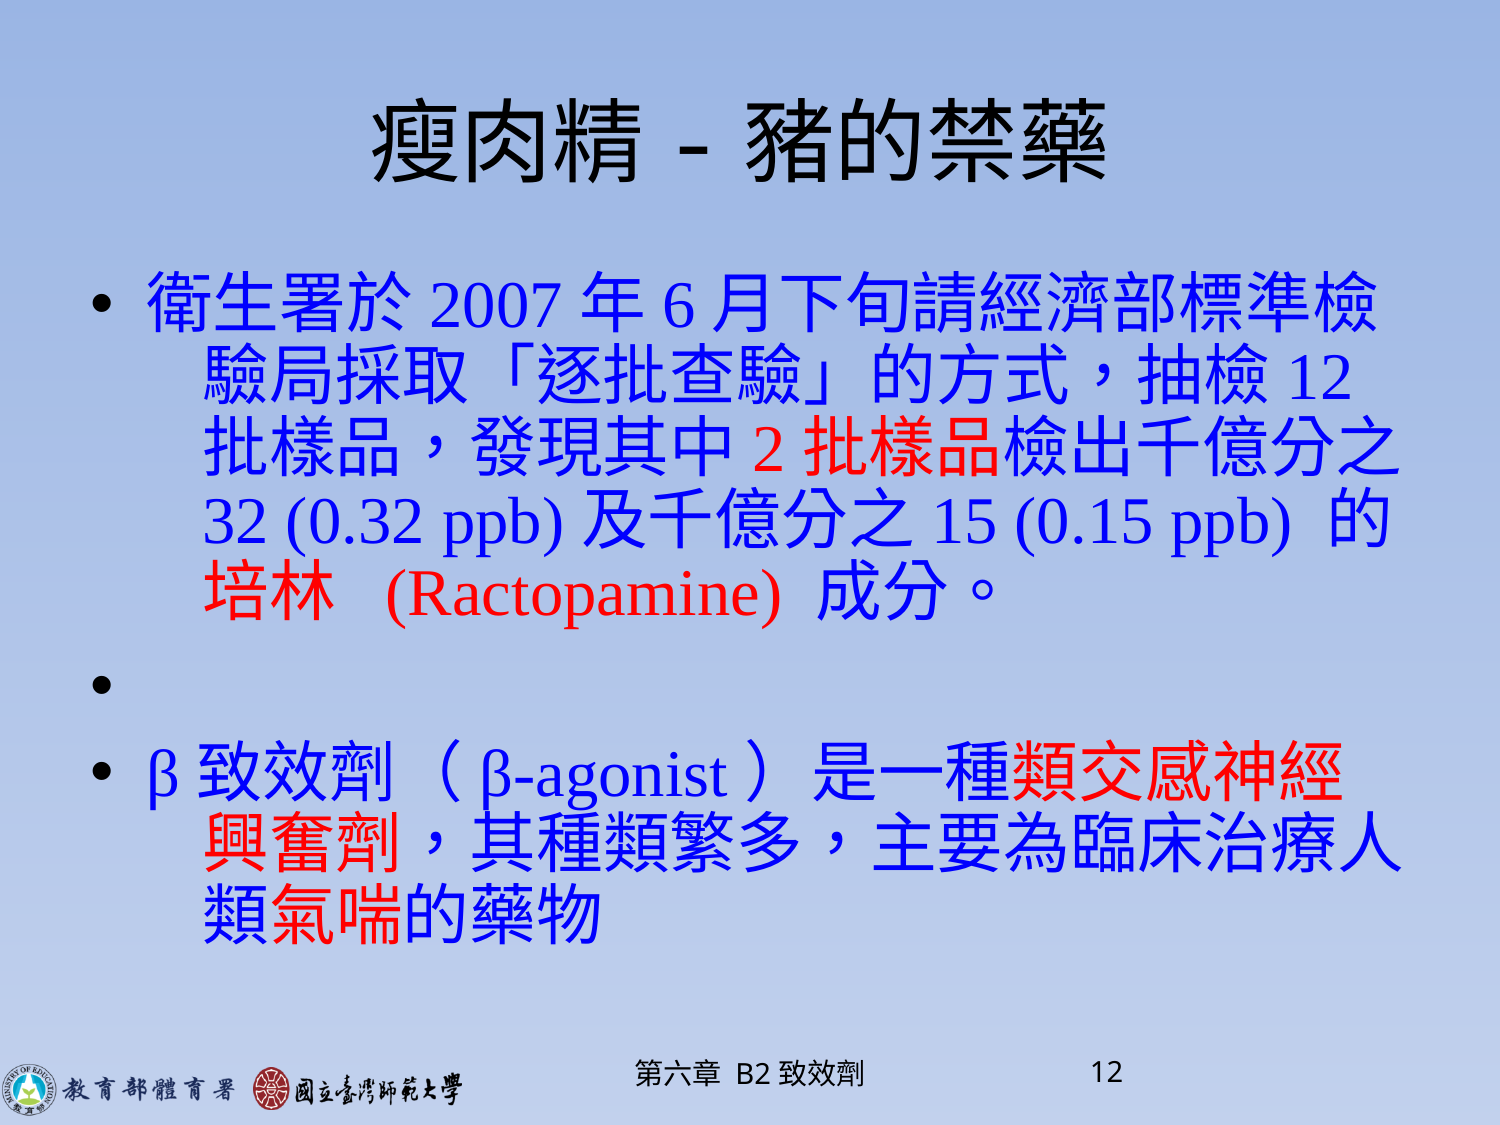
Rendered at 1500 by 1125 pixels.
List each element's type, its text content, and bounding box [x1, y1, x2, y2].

title 瘦肉精-豬的禁藥 [75, 45, 1426, 233]
list 衛生署於2007年6月下旬請經濟部標準檢驗局採取「逐批查驗」的方式，抽檢12批樣品，發現其中2批樣品檢出千億分之32 (0.32 ppb)及千億分之15 (0.15 ppb) 的培林 (Ractopamine) 成分。 β致效劑（β-agonist）是一種類交感神經興奮劑，其種類繁多，主要為臨床治療人類氣喘的藥物 [75, 262, 1426, 1005]
text_box 第六章 B2致效劑 [512, 1042, 988, 1103]
text_box [1074, 1042, 1426, 1103]
